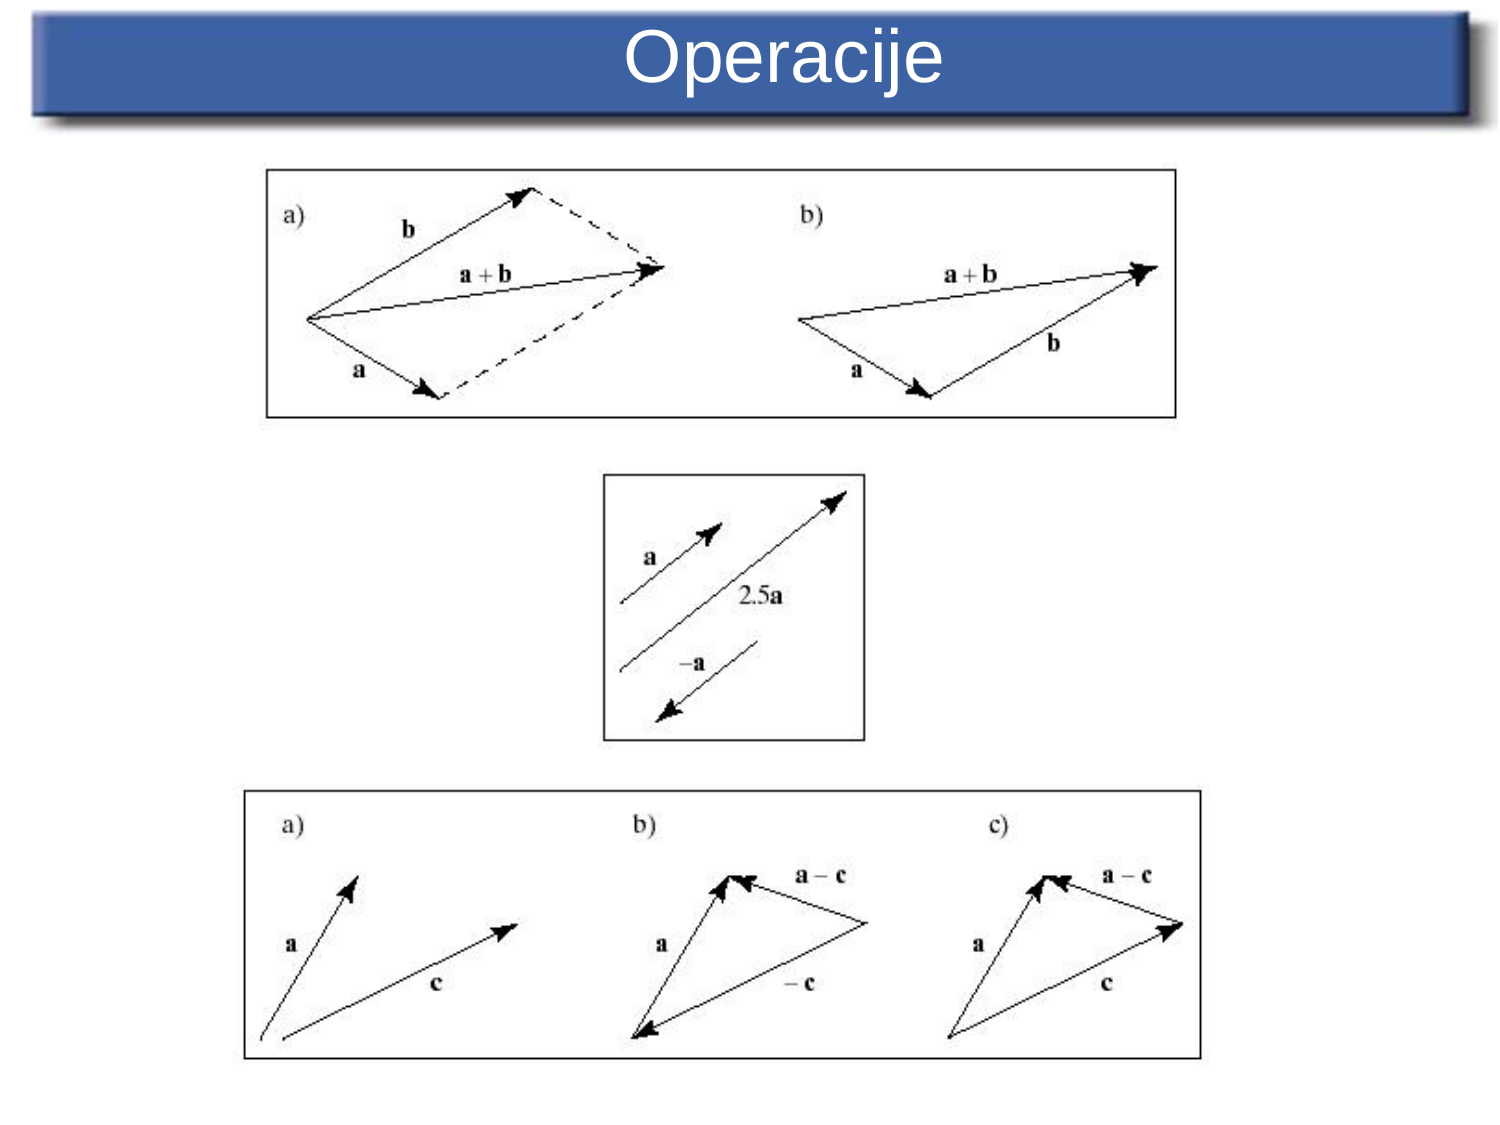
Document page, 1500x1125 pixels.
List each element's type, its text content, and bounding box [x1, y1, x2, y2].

text_box Operacije [478, 0, 1091, 106]
picture [30, 8, 1498, 136]
picture [259, 162, 1188, 430]
picture [598, 467, 873, 749]
picture [233, 783, 1213, 1071]
